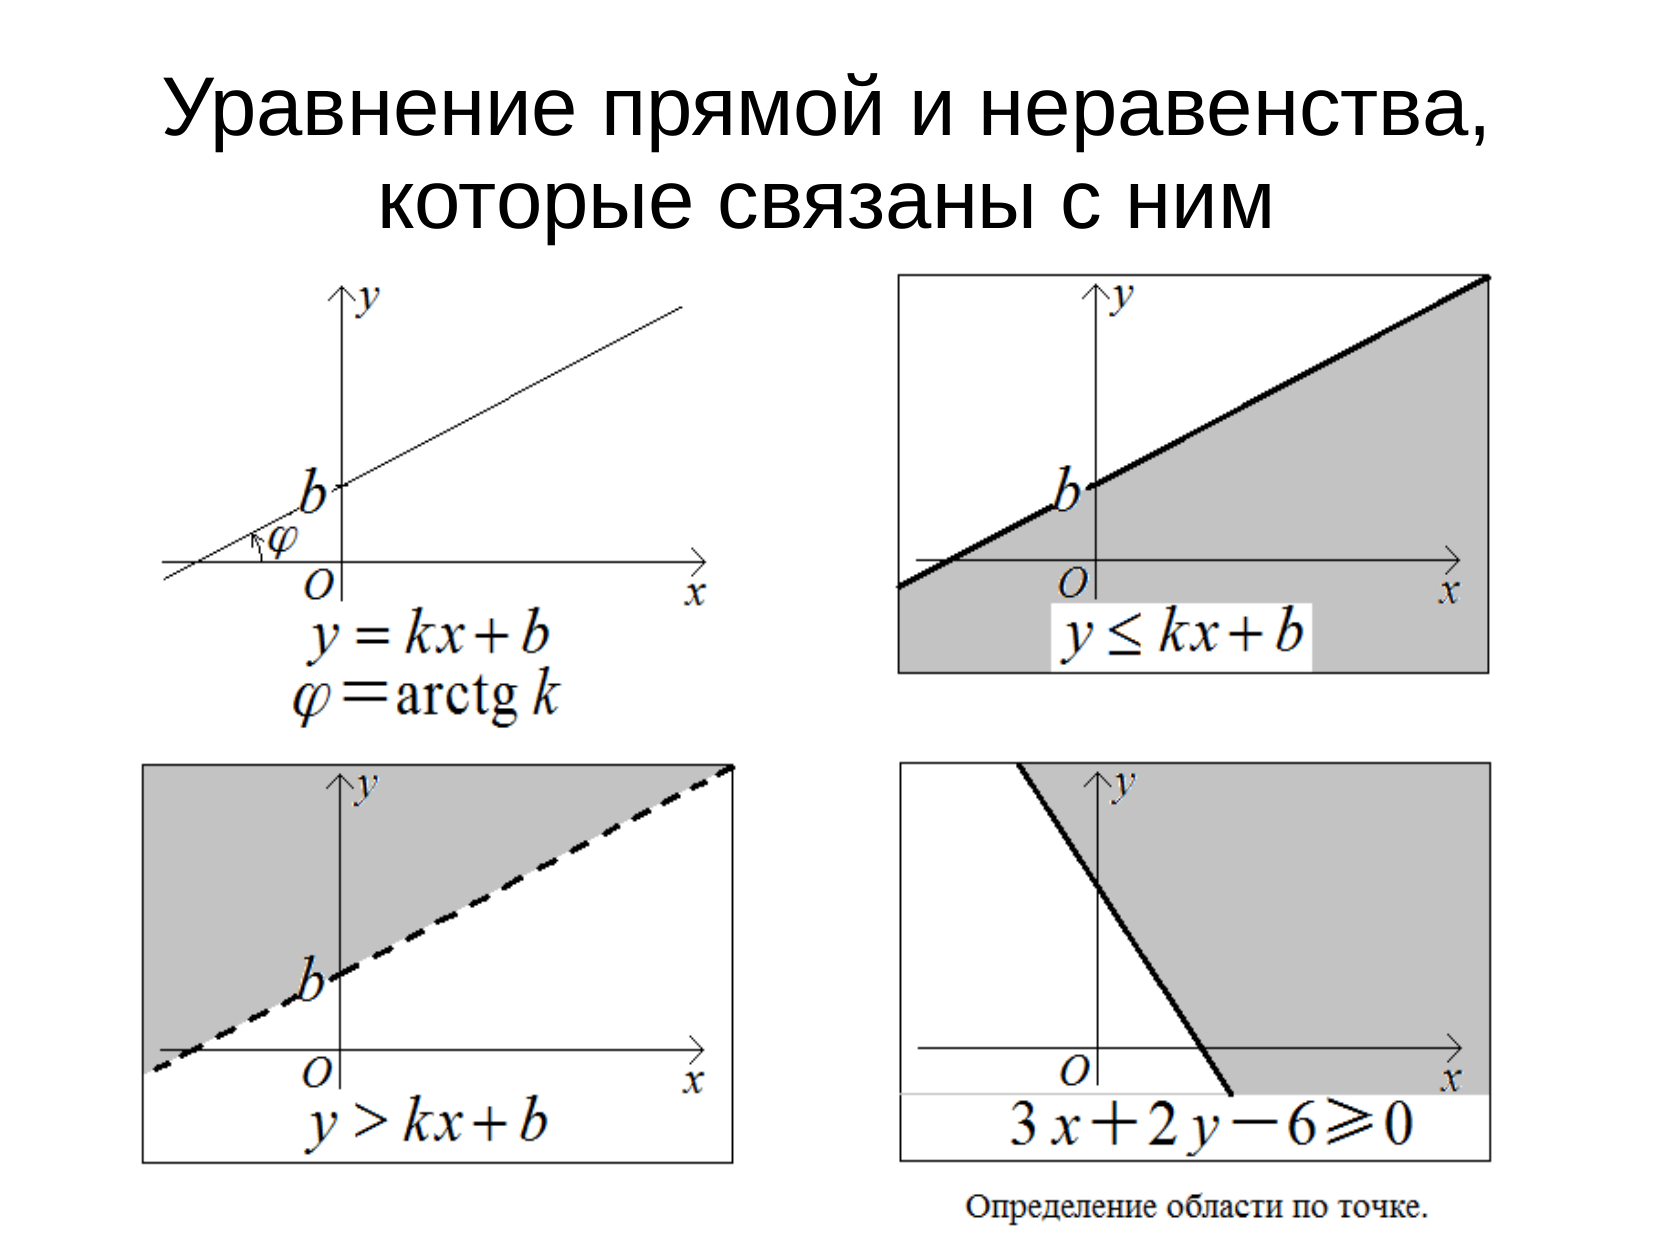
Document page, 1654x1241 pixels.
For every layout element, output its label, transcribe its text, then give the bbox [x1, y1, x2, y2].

title Уравнение прямой и неравенства, которые связаны с ним [82, 49, 1571, 257]
picture [9, 265, 1654, 1237]
